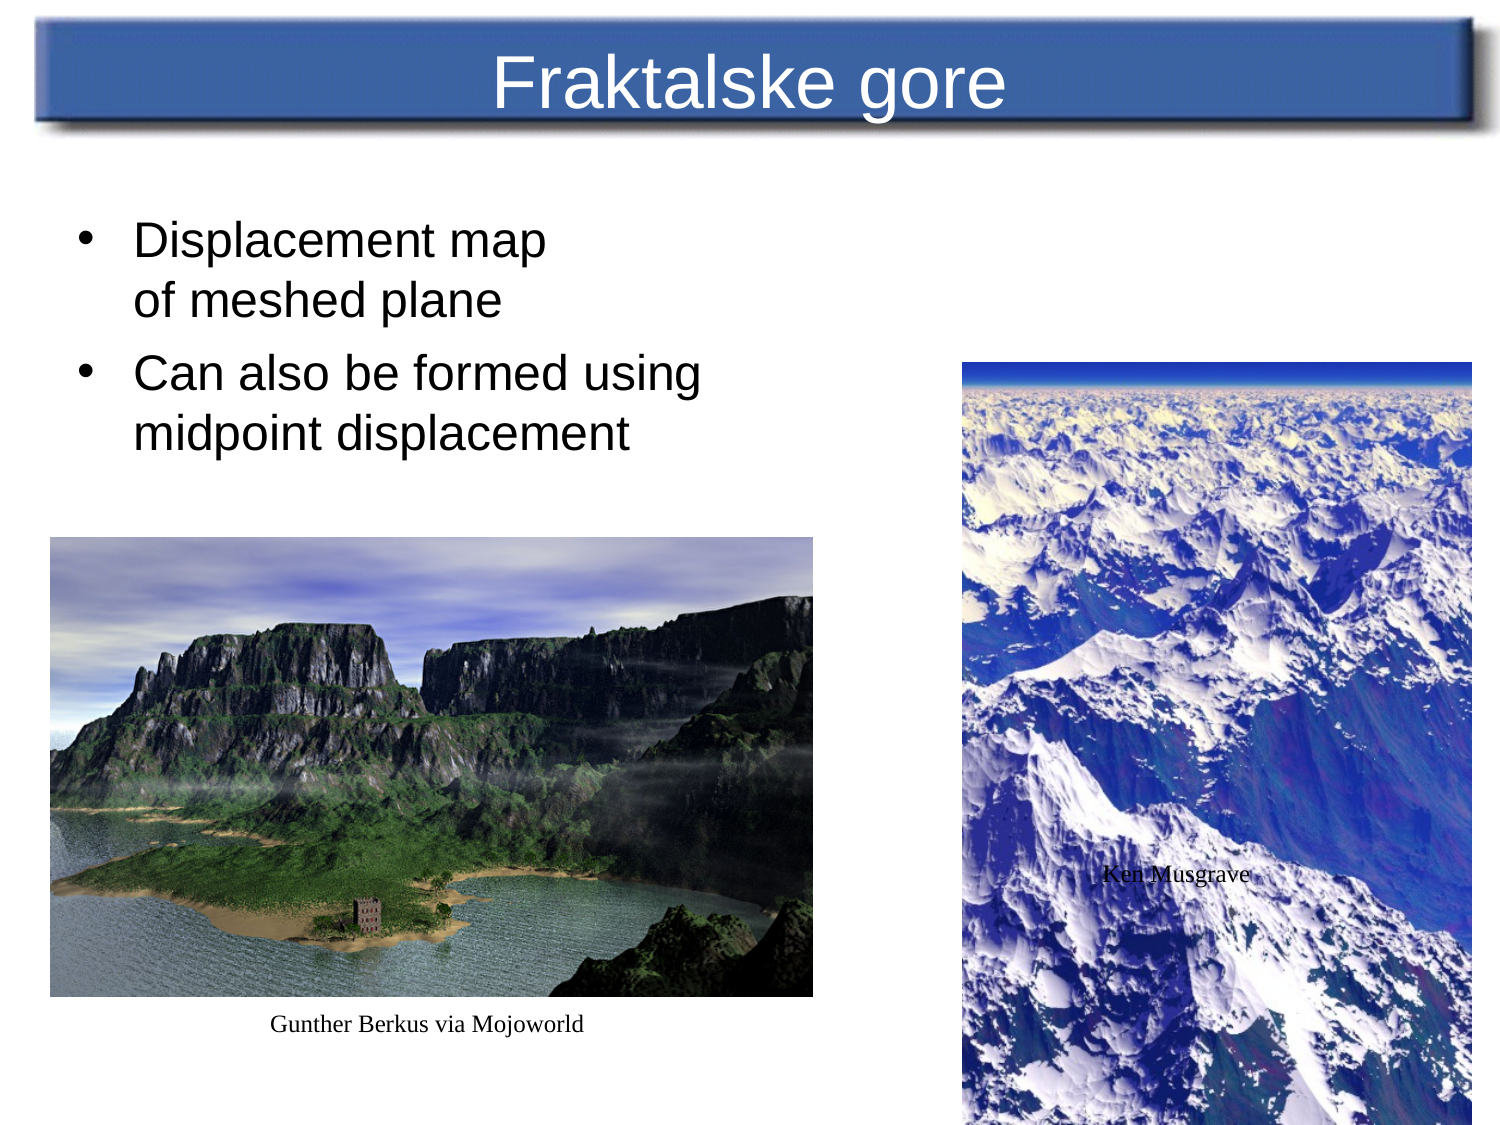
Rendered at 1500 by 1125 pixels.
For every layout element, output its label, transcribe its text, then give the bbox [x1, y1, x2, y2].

picture [33, 14, 1500, 141]
picture [50, 537, 813, 997]
text_box Ken Musgrave [1087, 849, 1266, 896]
list Displacement map of meshed plane Can also be formed using midpoint displacement [62, 200, 901, 943]
title Fraktalske gore [75, 26, 1426, 132]
picture [962, 362, 1472, 1125]
text_box Gunther Berkus via Mojoworld [255, 999, 600, 1046]
